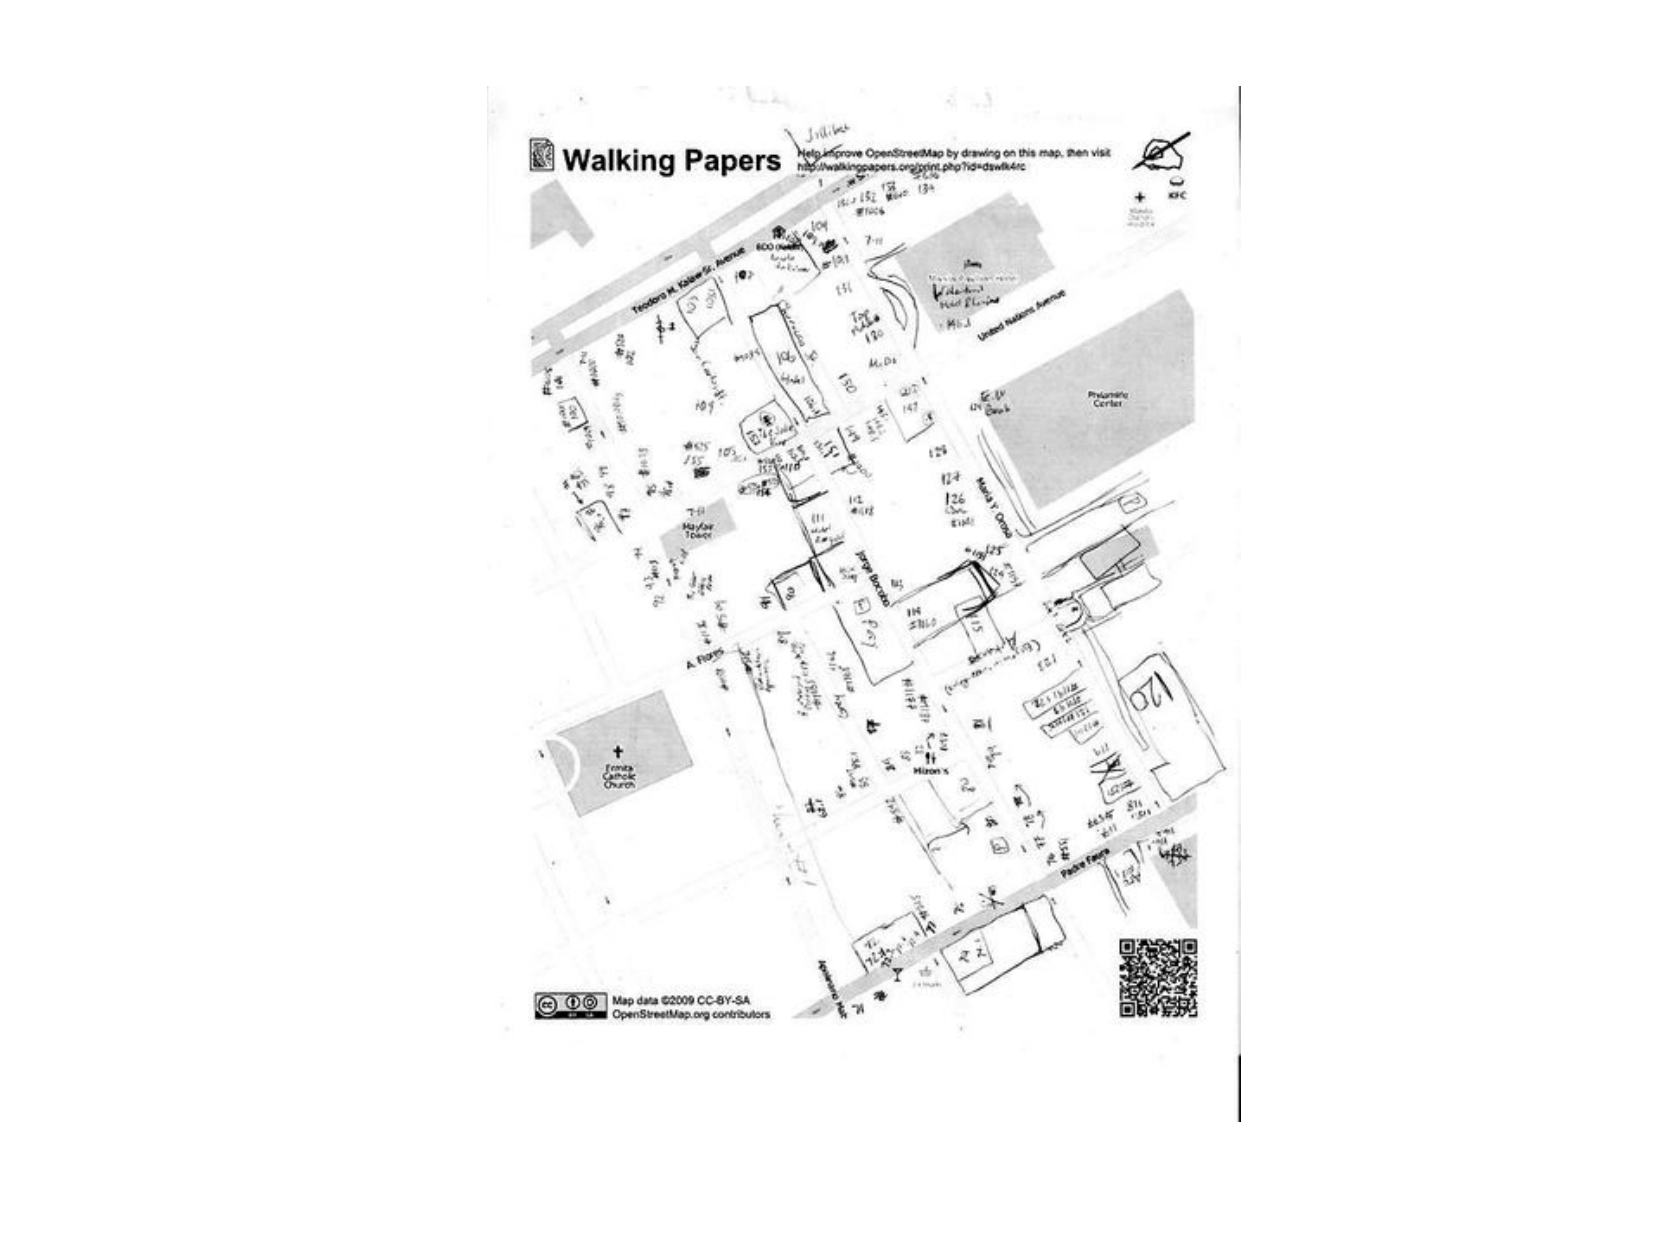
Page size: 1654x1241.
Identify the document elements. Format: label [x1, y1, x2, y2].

picture [487, 86, 1241, 1123]
